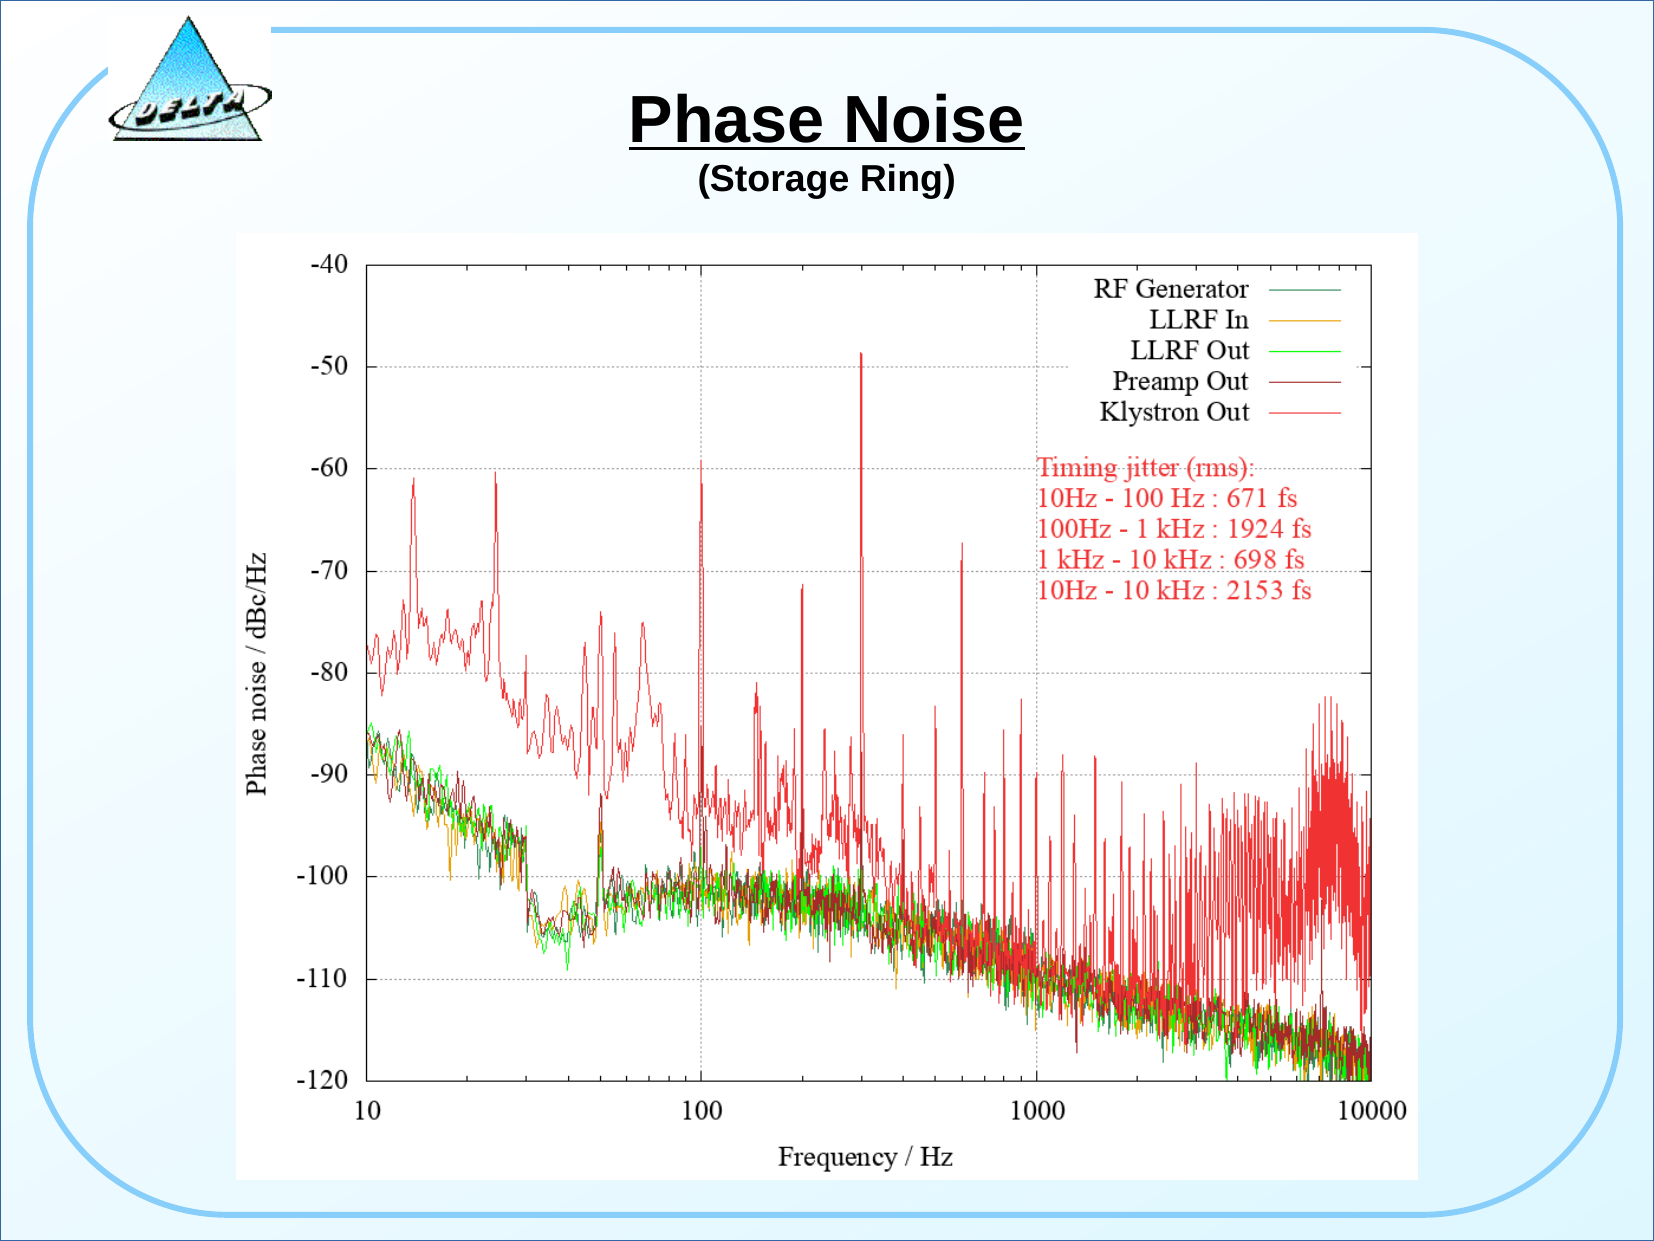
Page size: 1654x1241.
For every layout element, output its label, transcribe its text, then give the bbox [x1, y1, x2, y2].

text_box [0, 0, 1654, 1241]
picture [236, 233, 1418, 1180]
text_box Phase Noise (Storage Ring) [613, 75, 1040, 207]
picture [107, 14, 272, 141]
